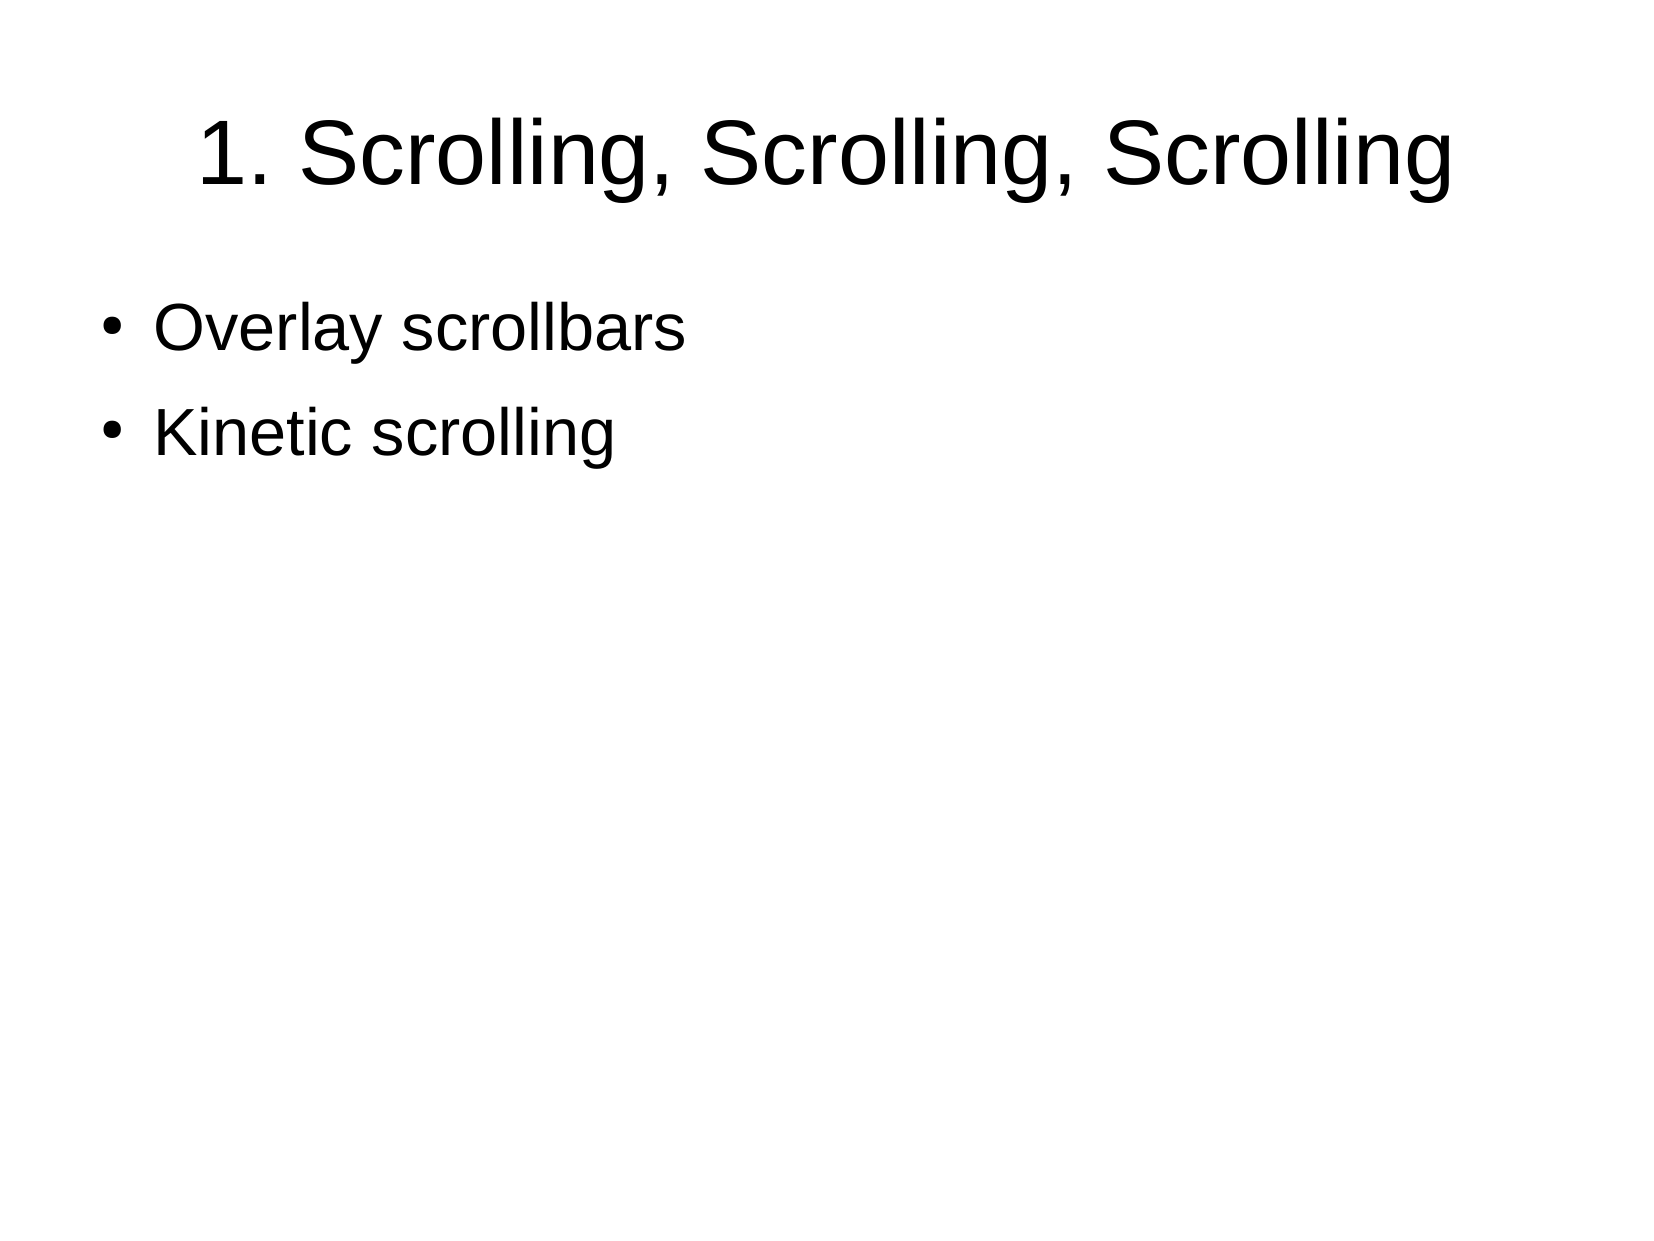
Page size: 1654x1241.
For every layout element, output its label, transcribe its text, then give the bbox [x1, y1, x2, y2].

title 1. Scrolling, Scrolling, Scrolling [82, 49, 1571, 257]
list Overlay scrollbars Kinetic scrolling [82, 290, 1571, 1010]
